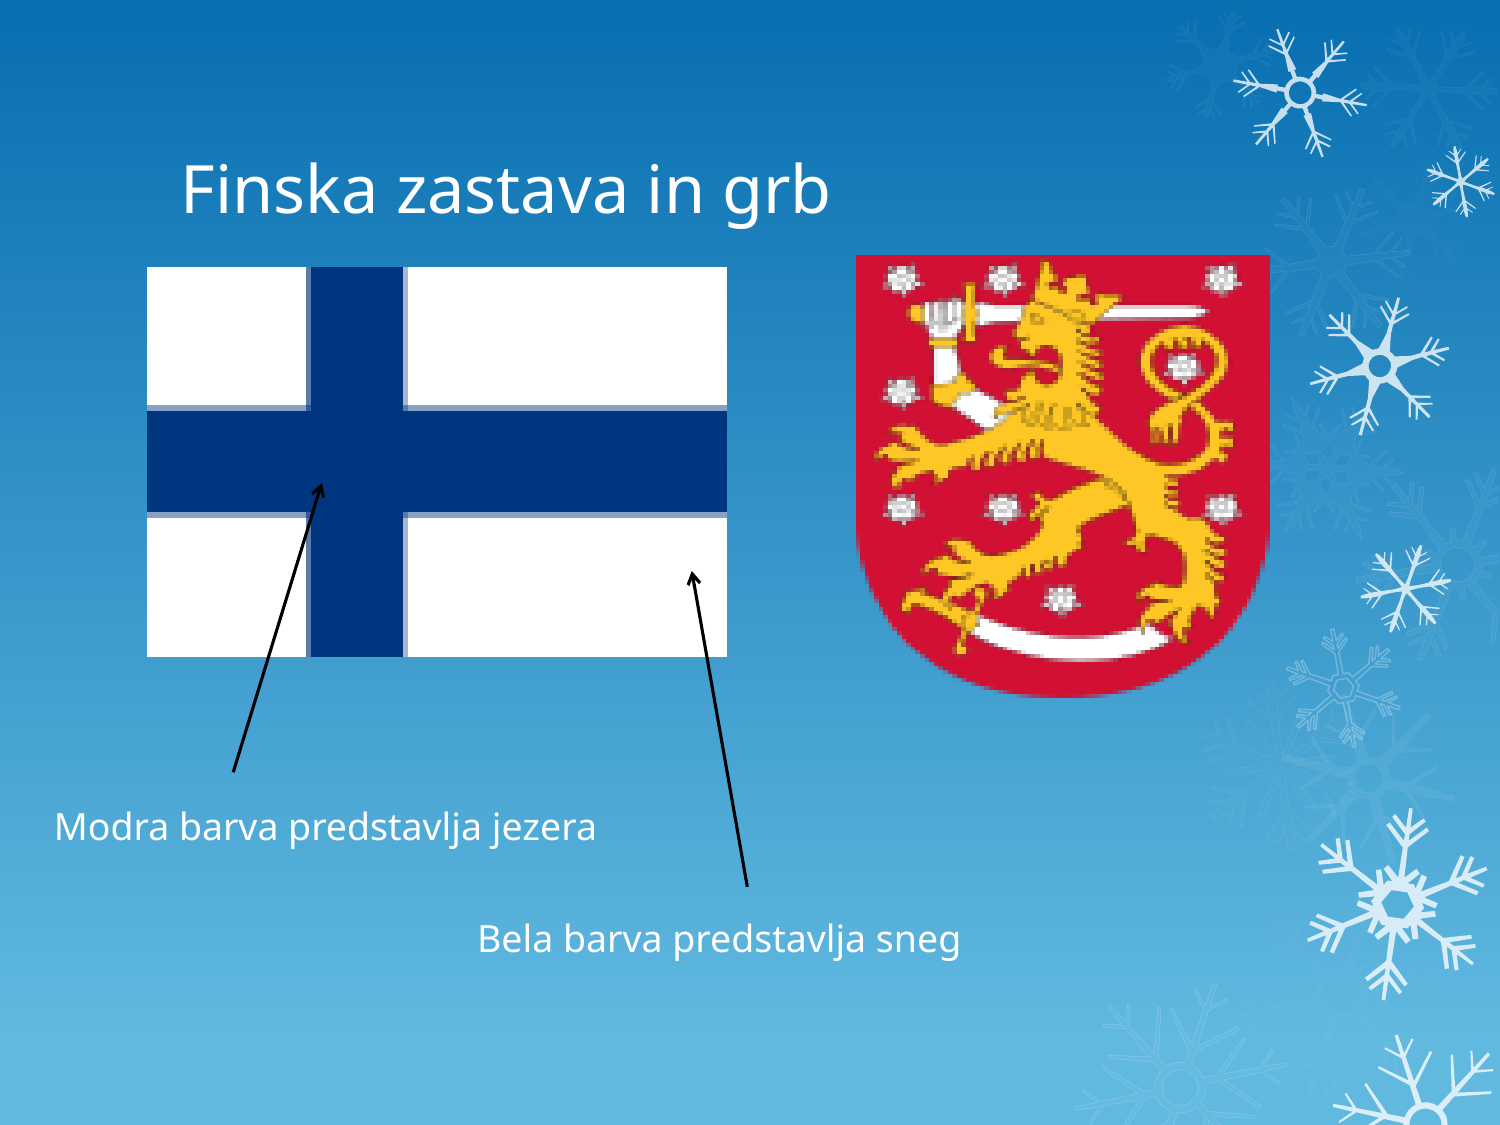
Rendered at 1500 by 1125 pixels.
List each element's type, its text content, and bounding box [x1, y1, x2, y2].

picture [147, 267, 727, 657]
title Finska zastava in grb [165, 110, 1335, 263]
picture [856, 255, 1270, 698]
text_box Bela barva predstavlja sneg [462, 907, 977, 968]
text_box Modra barva predstavlja jezera [39, 795, 613, 856]
